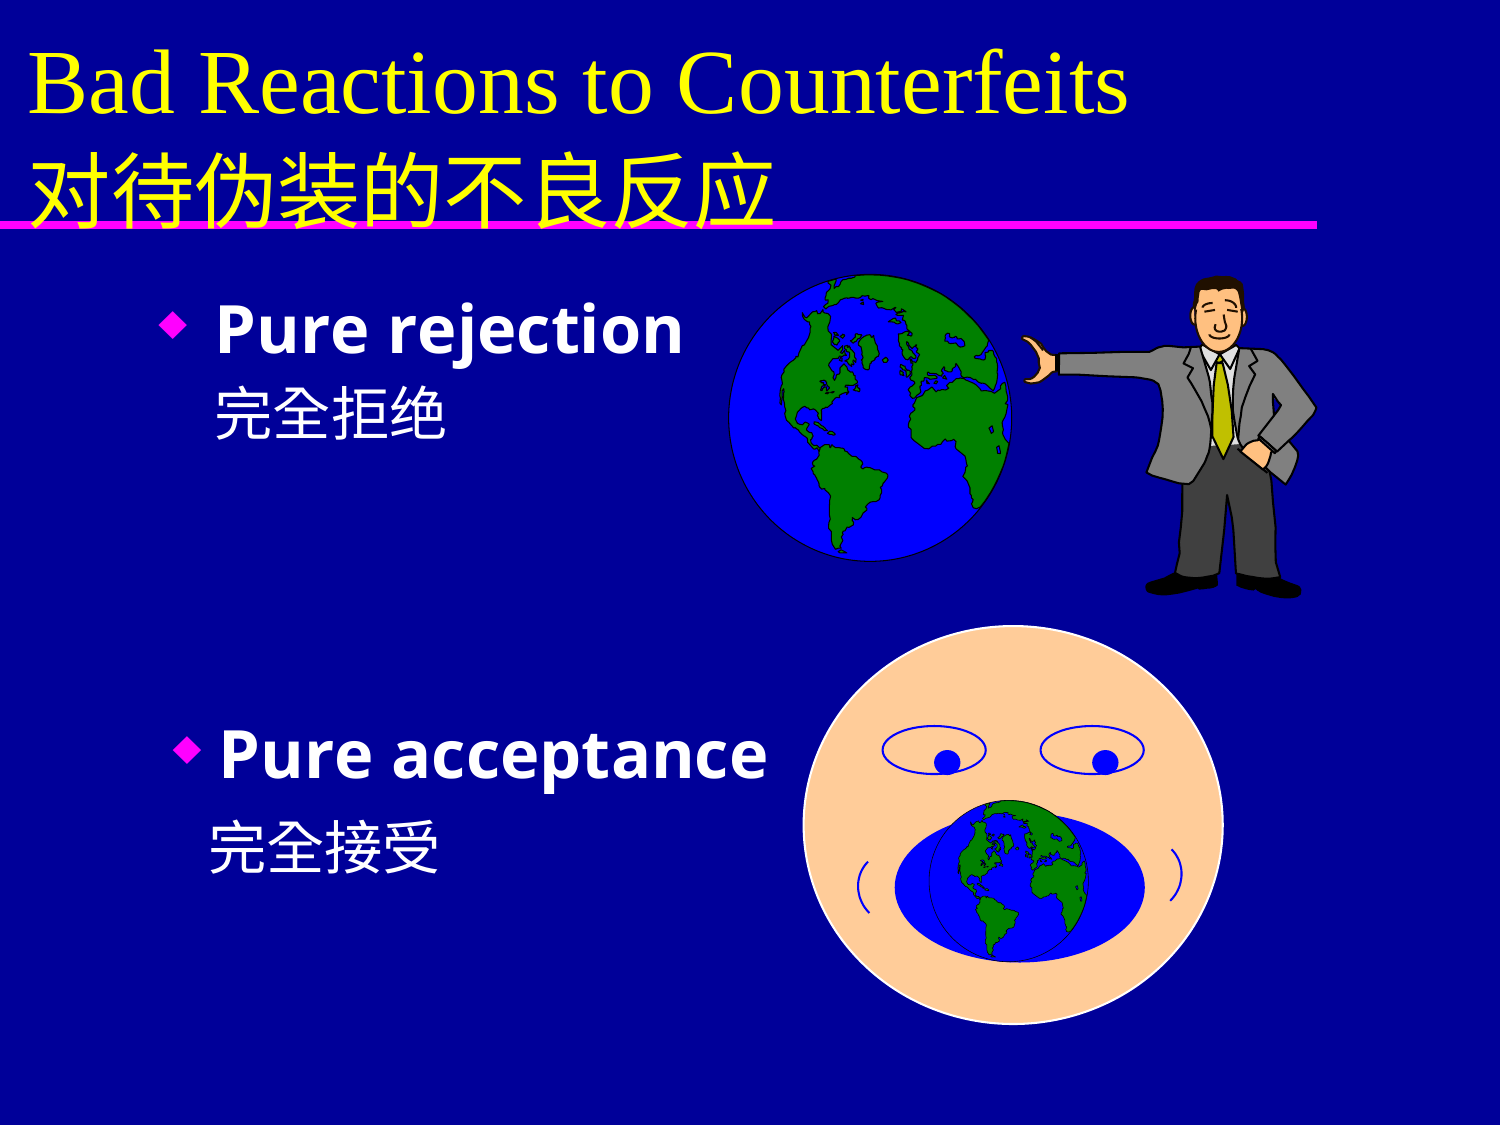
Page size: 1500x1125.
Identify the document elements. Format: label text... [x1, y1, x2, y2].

chart [727, 273, 1013, 563]
title Bad Reactions to Counterfeits 对待伪装的不良反应 [12, 9, 1500, 255]
text_box Pure acceptance 完全接受 [157, 699, 838, 897]
text_box [1022, 275, 1317, 599]
list Pure rejection 完全拒绝 [143, 275, 765, 651]
chart [928, 800, 1089, 963]
text_box [803, 626, 1223, 1025]
